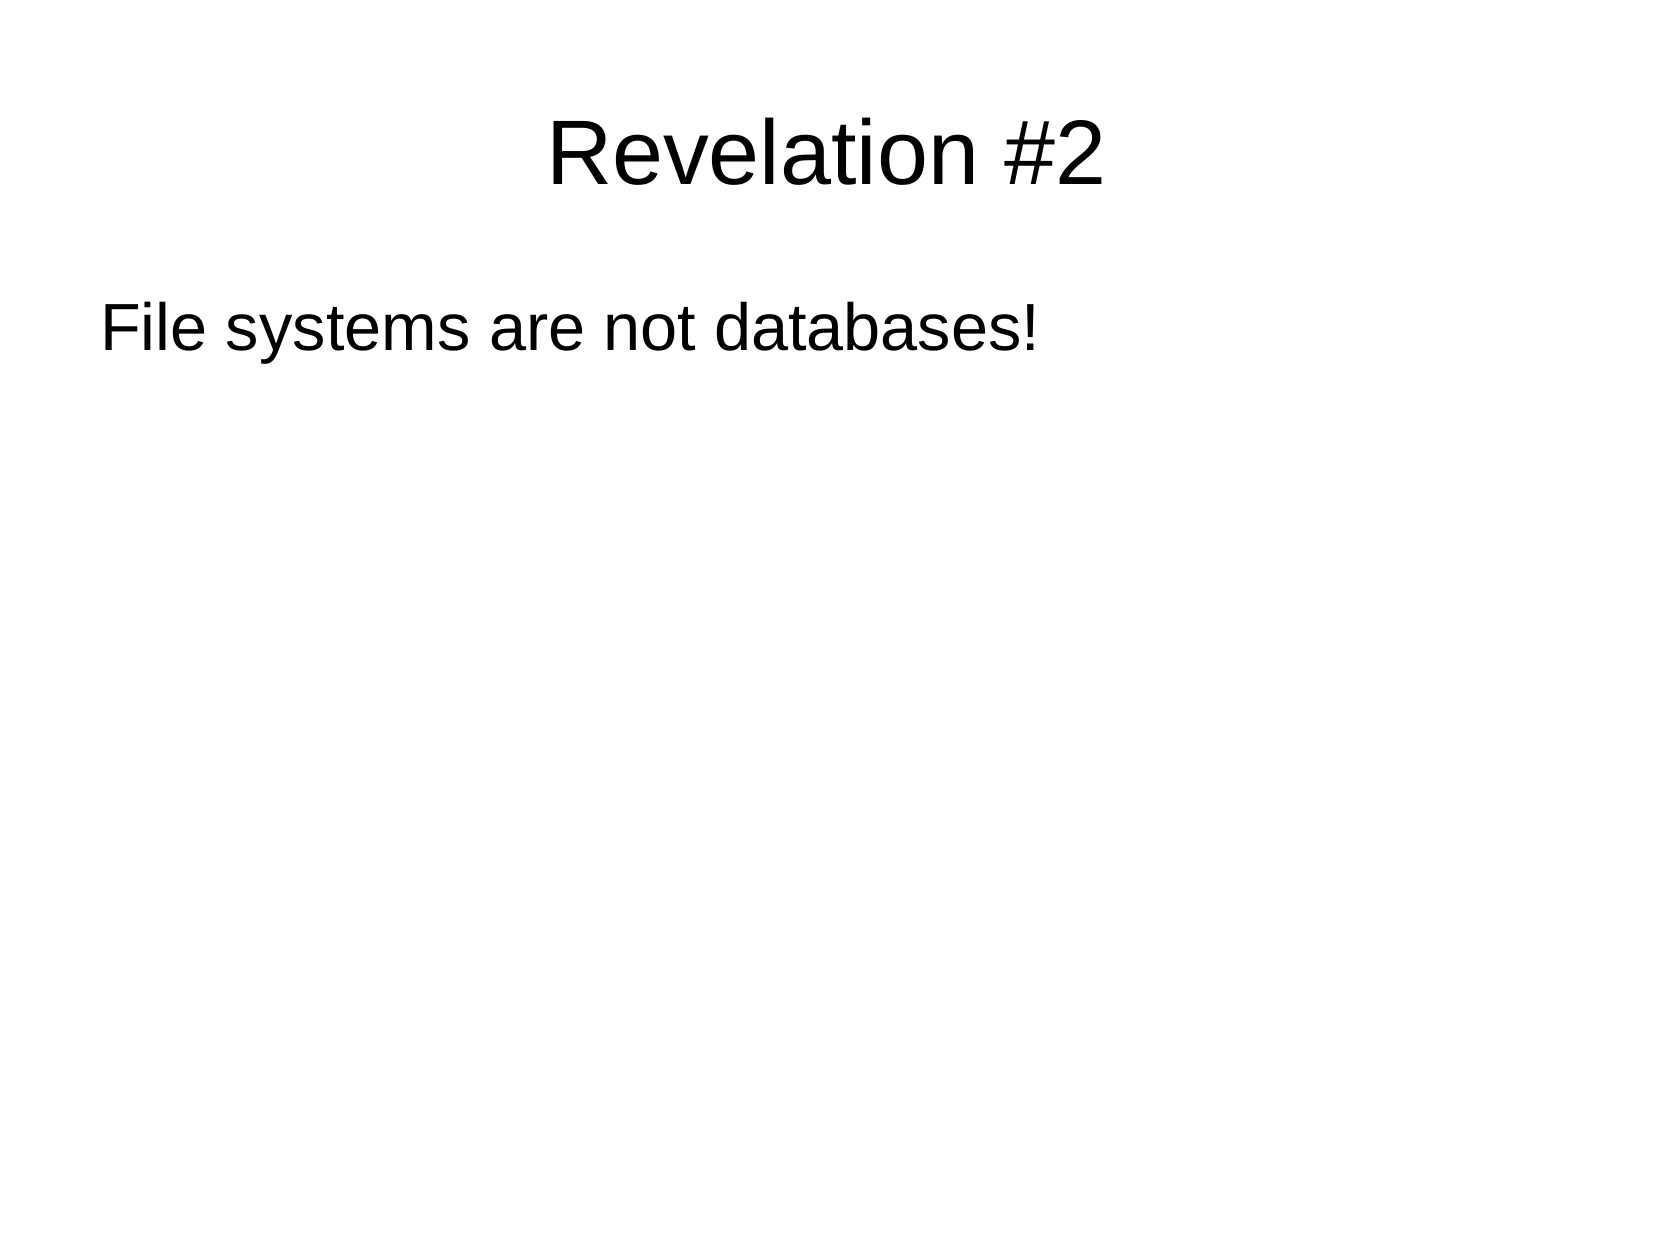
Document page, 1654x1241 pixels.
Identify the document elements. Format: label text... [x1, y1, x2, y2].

title Revelation #2 [82, 56, 1571, 250]
list File systems are not databases! [82, 290, 1571, 1094]
